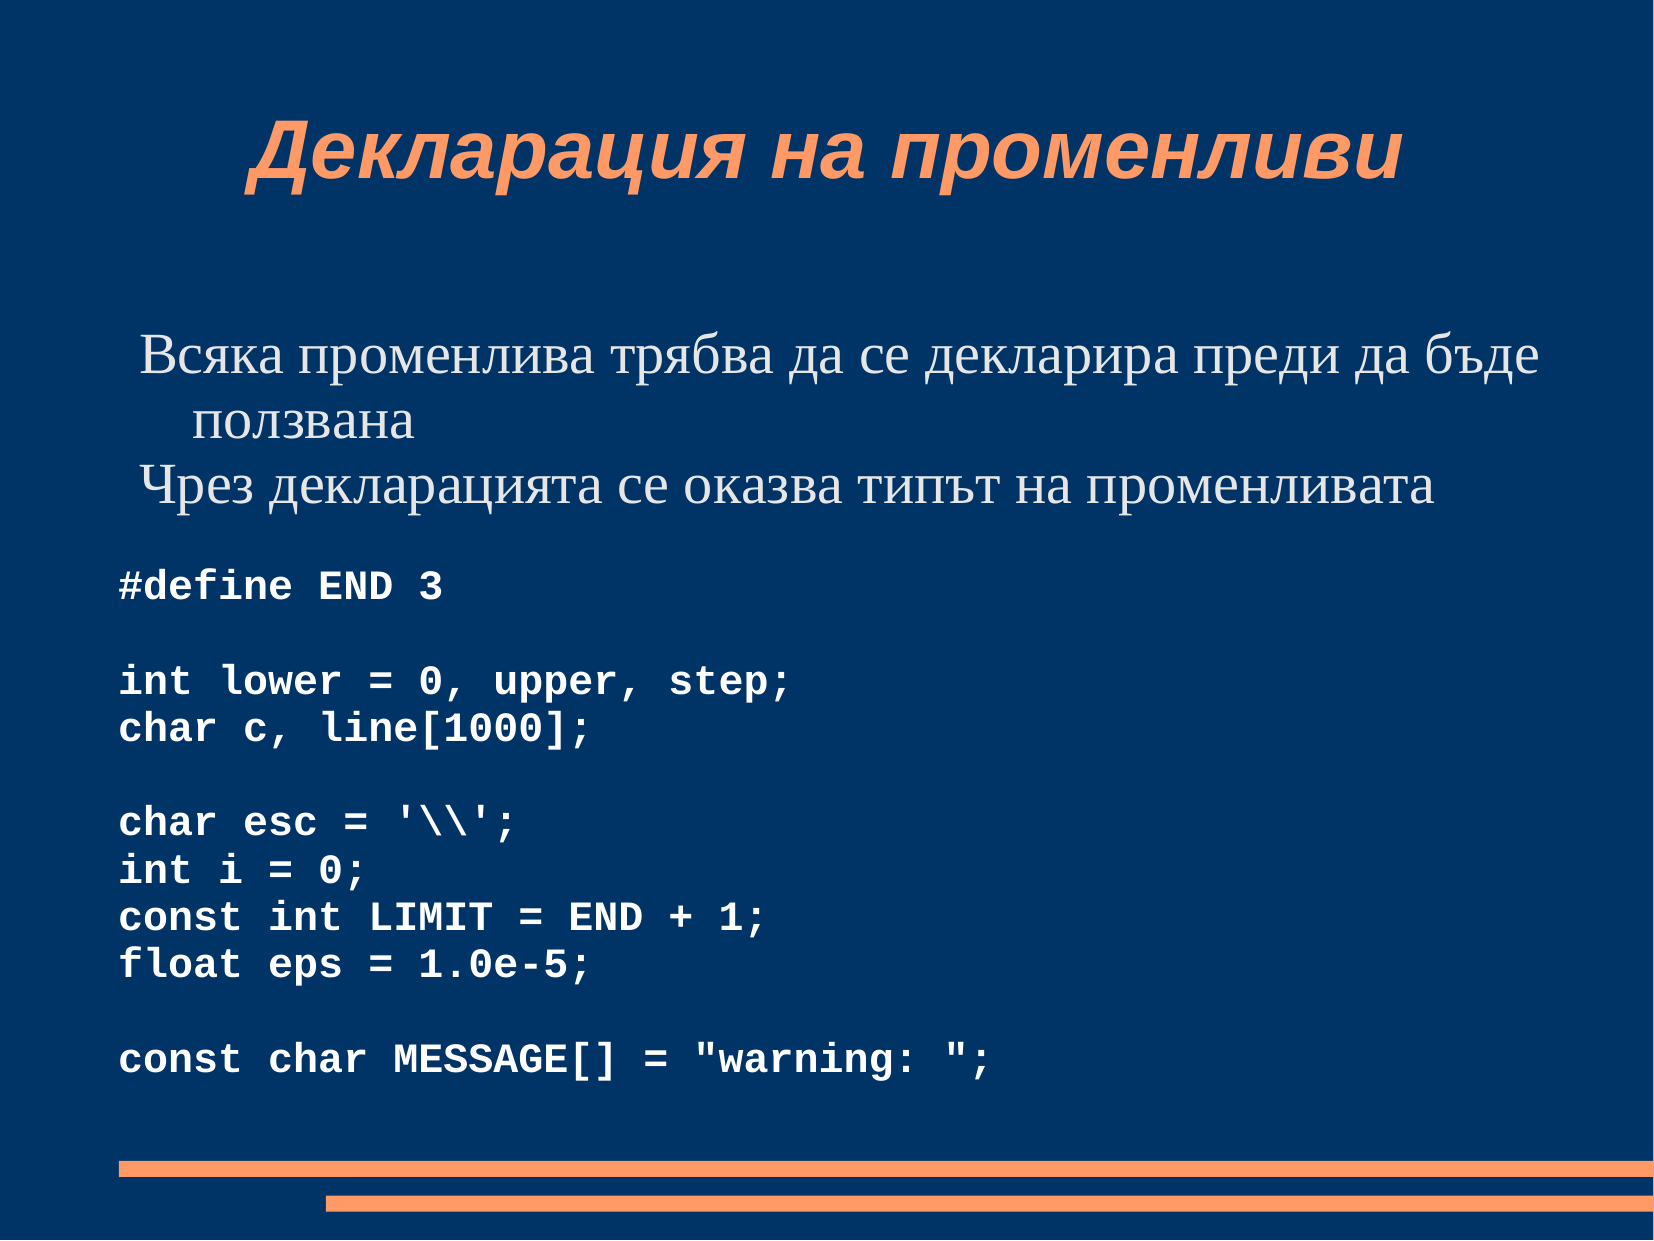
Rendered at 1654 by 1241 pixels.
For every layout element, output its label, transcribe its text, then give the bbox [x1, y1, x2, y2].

title Декларация на променливи [121, 46, 1534, 254]
list Всяка променлива трябва да се декларира преди да бъде ползвана Чрез декларацията се оказва типът на променливата [121, 322, 1561, 561]
text_box #define END 3 int lower = 0, upper, step; char c, line[1000]; char esc = '\\'; int i = 0; const int LIMIT = END + 1; float eps = 1.0e-5; const char MESSAGE[] = "warning: "; [118, 561, 1595, 1088]
